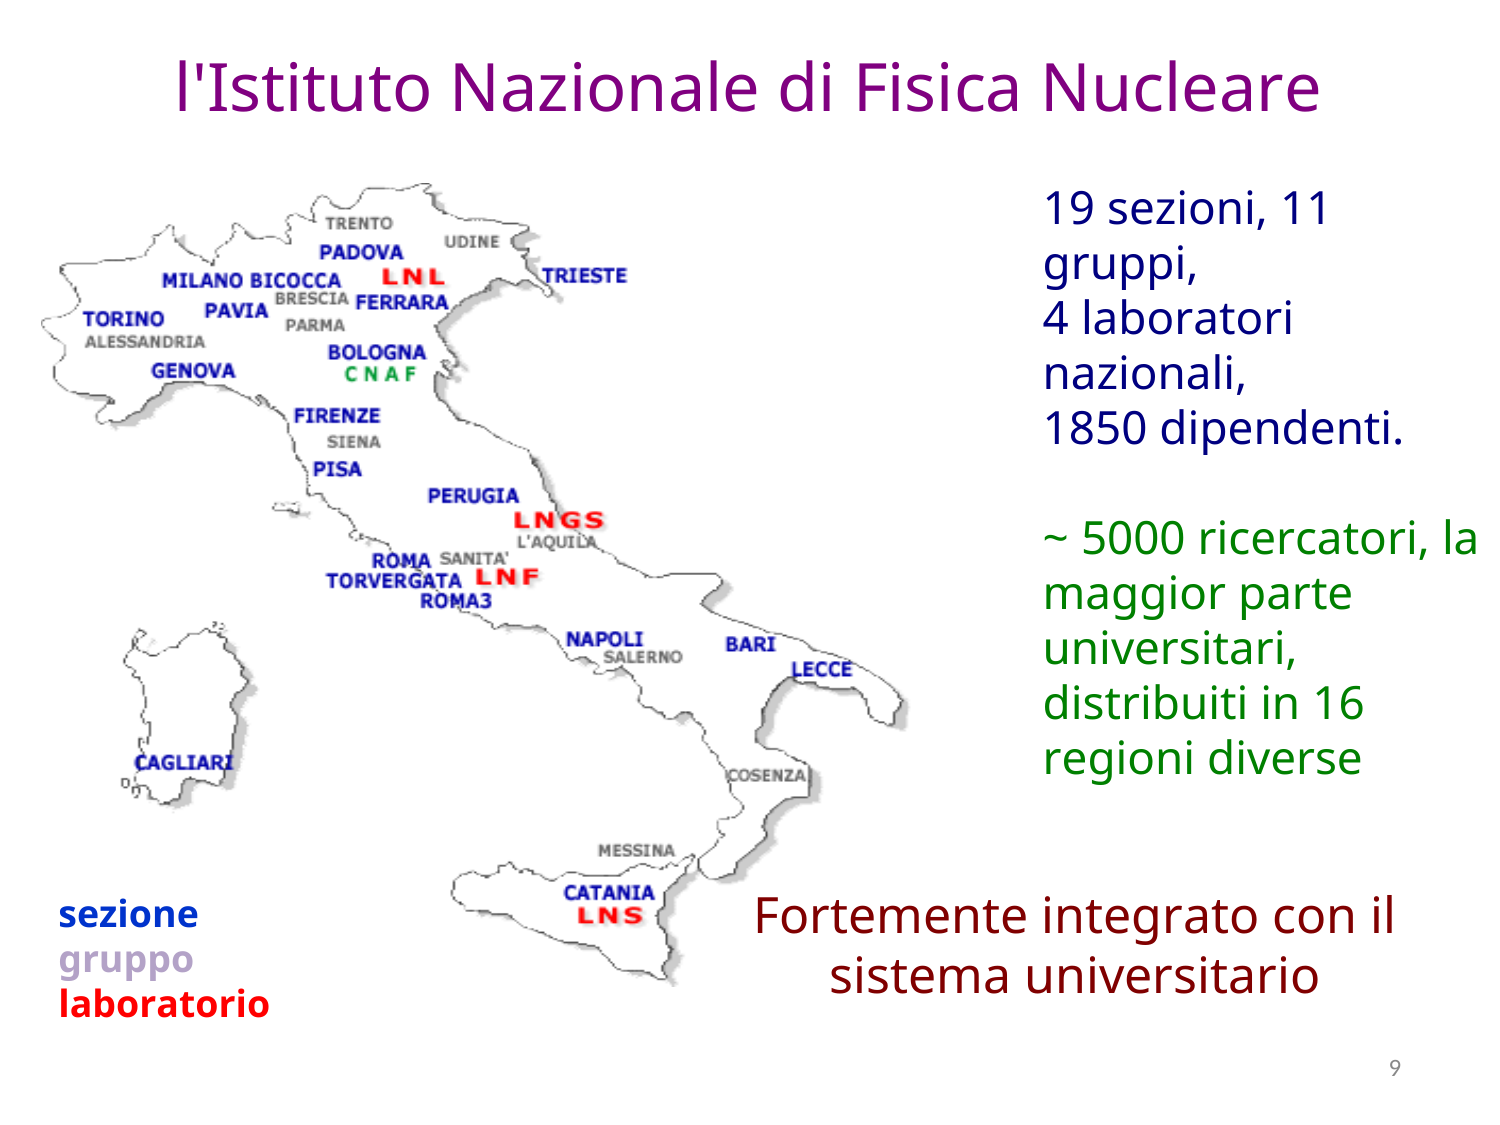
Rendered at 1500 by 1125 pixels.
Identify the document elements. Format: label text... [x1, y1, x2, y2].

text_box sezione gruppo laboratorio [43, 882, 286, 1033]
text_box <numero> [1074, 1042, 1417, 1095]
text_box 19 sezioni, 11 gruppi, 4 laboratori nazionali, 1850 dipendenti. ~ 5000 ricercatori, la maggior parte universitari, distribuiti in 16 regioni diverse [915, 171, 1500, 792]
text_box l'Istituto Nazionale di Fisica Nucleare [75, 4, 1424, 139]
picture [41, 183, 917, 987]
text_box Fortemente integrato con il sistema universitario [687, 849, 1463, 1038]
